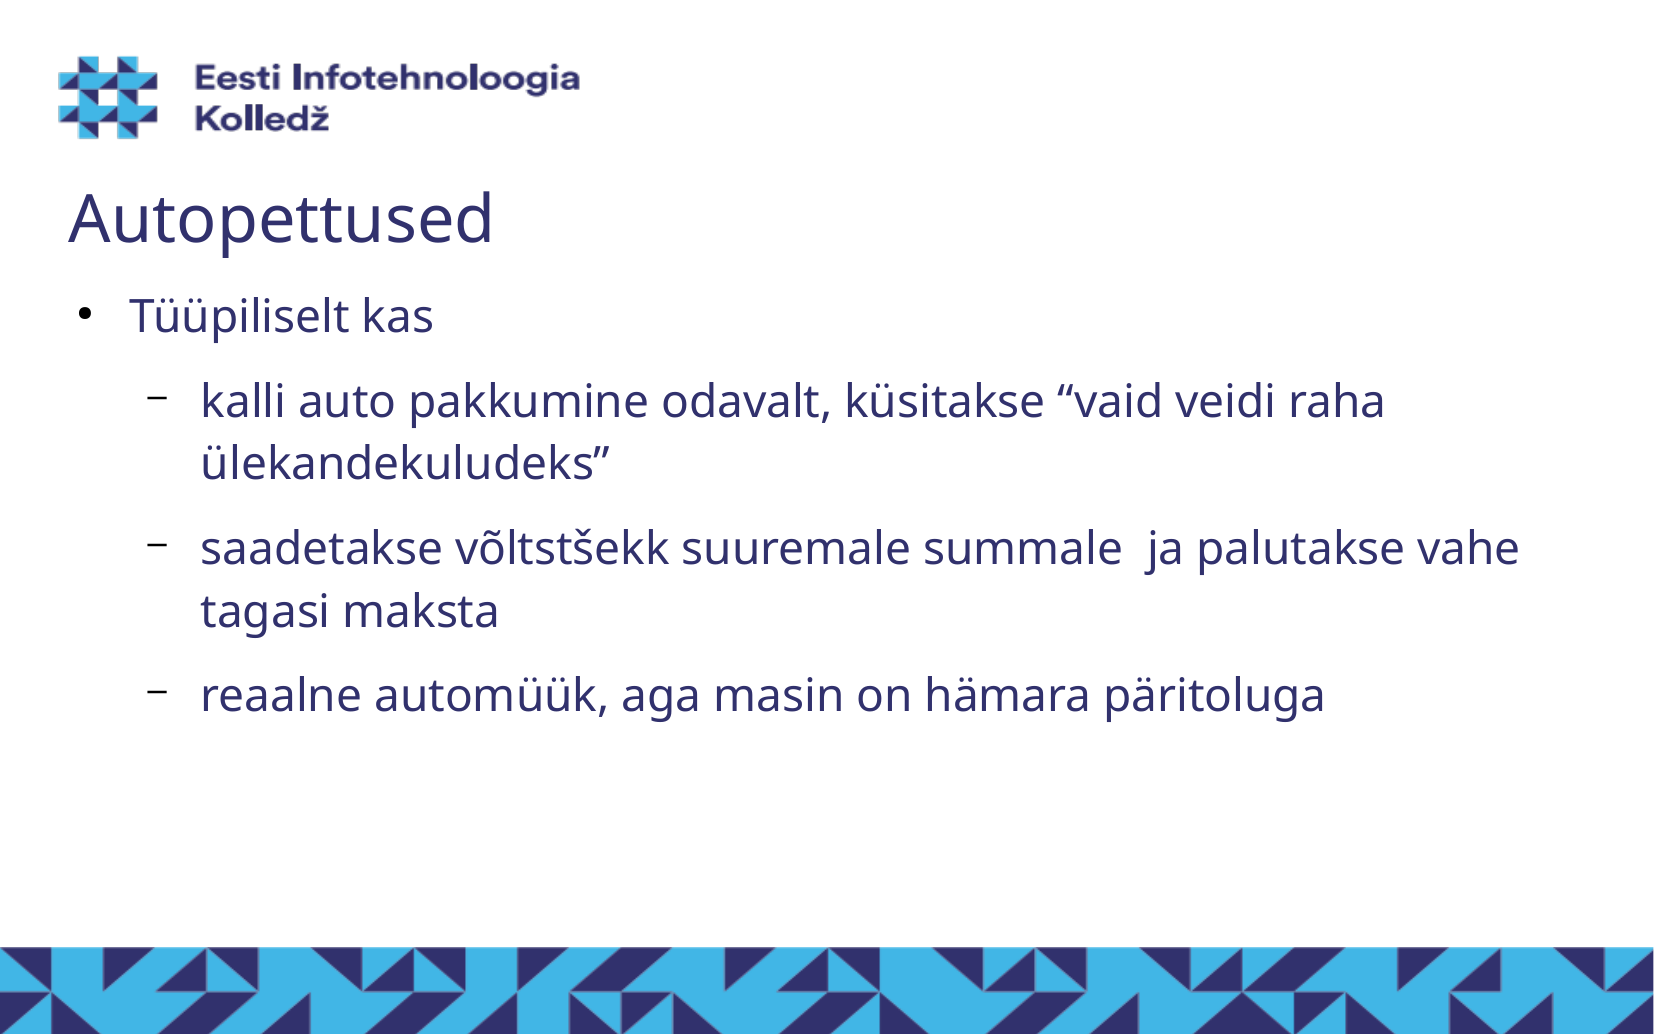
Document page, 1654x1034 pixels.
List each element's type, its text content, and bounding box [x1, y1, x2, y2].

title Autopettused [68, 147, 1536, 283]
list Tüüpiliselt kas kalli auto pakkumine odavalt, küsitakse “vaid veidi raha ülekandekuludeks” saadetakse võltstšekk suuremale summale ja palutakse vahe tagasi maksta reaalne automüük, aga masin on hämara päritoluga [59, 283, 1595, 936]
